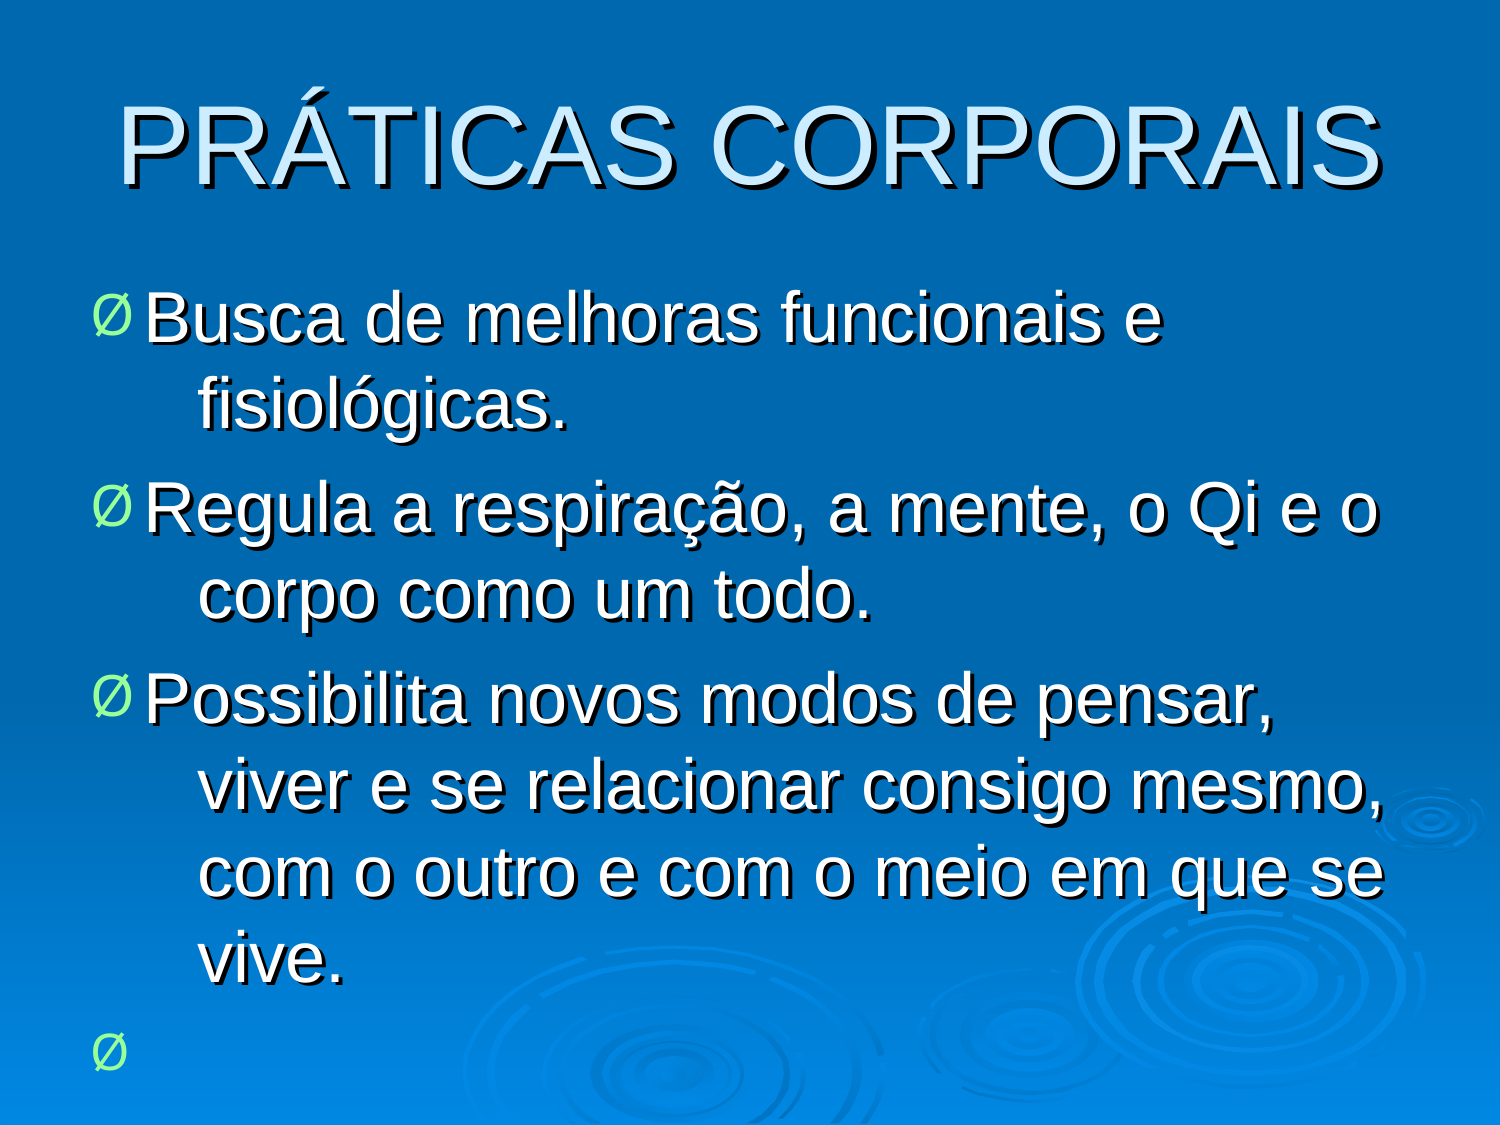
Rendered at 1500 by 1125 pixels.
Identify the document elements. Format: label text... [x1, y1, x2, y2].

list Busca de melhoras funcionais e fisiológicas. Regula a respiração, a mente, o Qi e o corpo como um todo. Possibilita novos modos de pensar, viver e se relacionar consigo mesmo, com o outro e com o meio em que se vive. [75, 262, 1426, 1005]
title PRÁTICAS CORPORAIS [75, 45, 1426, 233]
